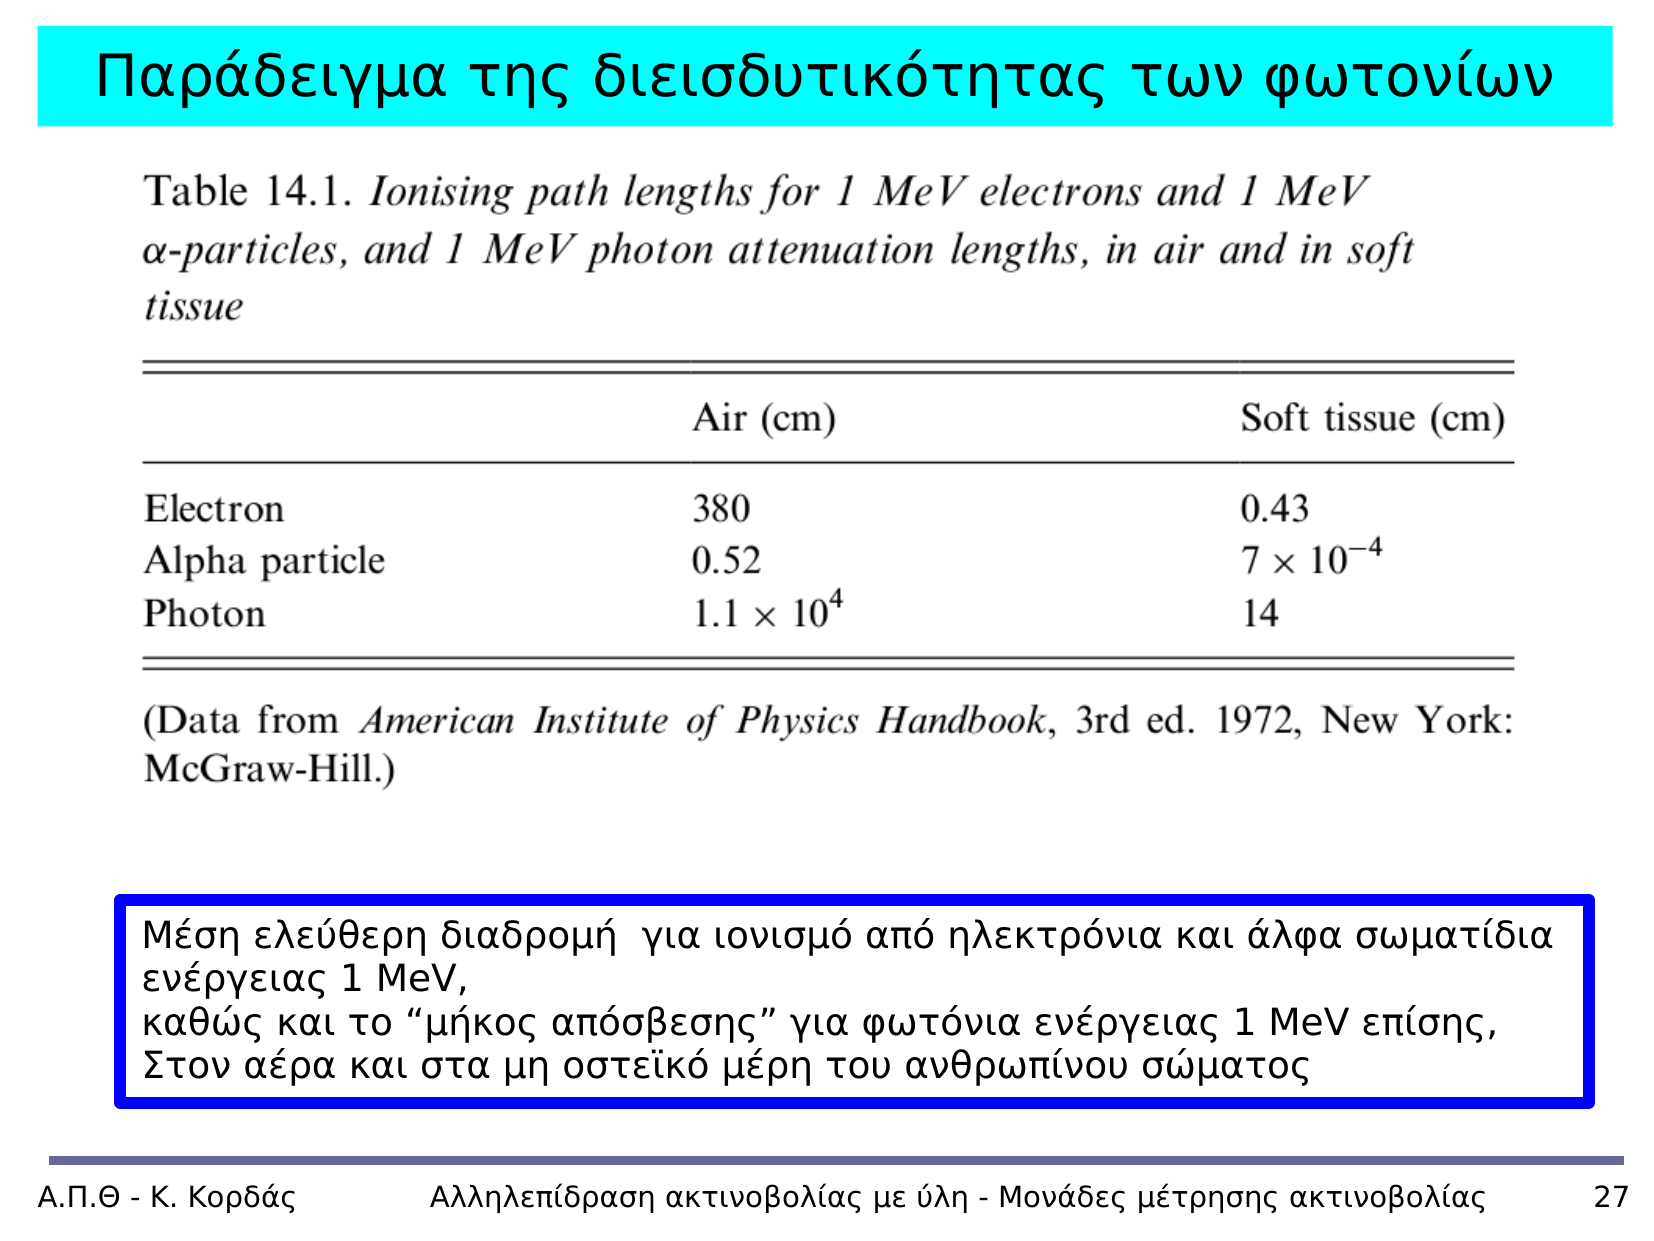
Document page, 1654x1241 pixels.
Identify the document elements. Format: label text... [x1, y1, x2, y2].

picture [137, 149, 1538, 791]
title Παράδειγμα της διεισδυτικότητας των φωτονίων [37, 25, 1613, 127]
text_box Μέση ελεύθερη διαδρομή για ιονισμό από ηλεκτρόνια και άλφα σωματίδια ενέργειας 1 MeV, καθώς και το “μήκος απόσβεσης” για φωτόνια ενέργειας 1 MeV επίσης, Στον αέρα και στα μη οστεϊκό μέρη του ανθρωπίνου σώματος [120, 900, 1589, 1103]
